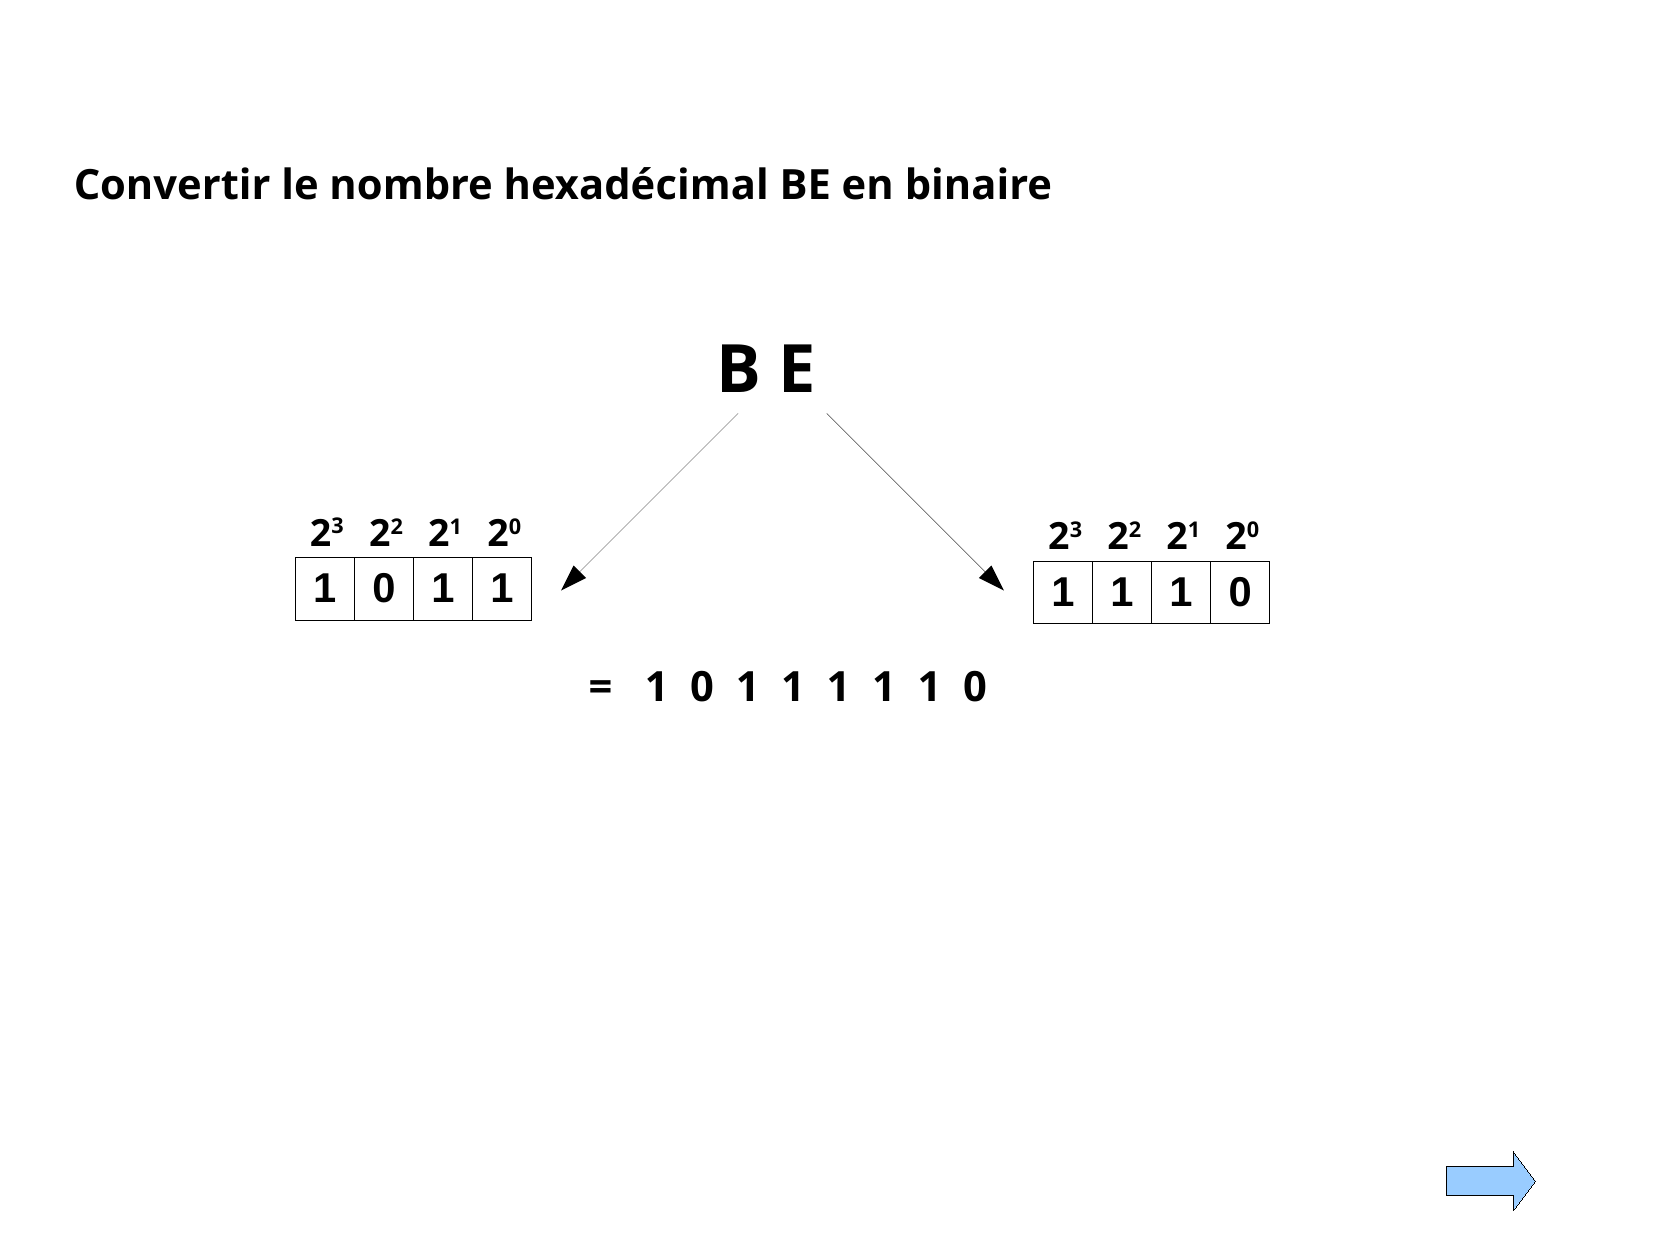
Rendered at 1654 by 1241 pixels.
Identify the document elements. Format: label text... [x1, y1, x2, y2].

text_box 22 [1123, 502, 1182, 563]
text_box 23 [295, 498, 384, 559]
text_box 23 [1033, 501, 1123, 563]
text_box 1 [1033, 563, 1092, 624]
text_box 20 [1210, 502, 1300, 591]
text_box B E [684, 313, 922, 410]
text_box 20 [472, 498, 562, 588]
text_box = 1 0 1 1 1 1 1 0 [383, 649, 1182, 715]
text_box 0 [354, 559, 413, 621]
text_box [1446, 1151, 1536, 1211]
text_box 0 [1210, 591, 1270, 624]
text_box 1 [295, 559, 354, 621]
text_box 1 [472, 588, 532, 621]
text_box 22 [384, 498, 443, 559]
text_box 21 [1182, 502, 1241, 563]
text_box 1 [1092, 563, 1151, 624]
text_box 1 [1151, 563, 1210, 624]
text_box Convertir le nombre hexadécimal BE en binaire [59, 147, 1506, 264]
text_box 1 [413, 559, 472, 621]
text_box 21 [443, 498, 502, 559]
